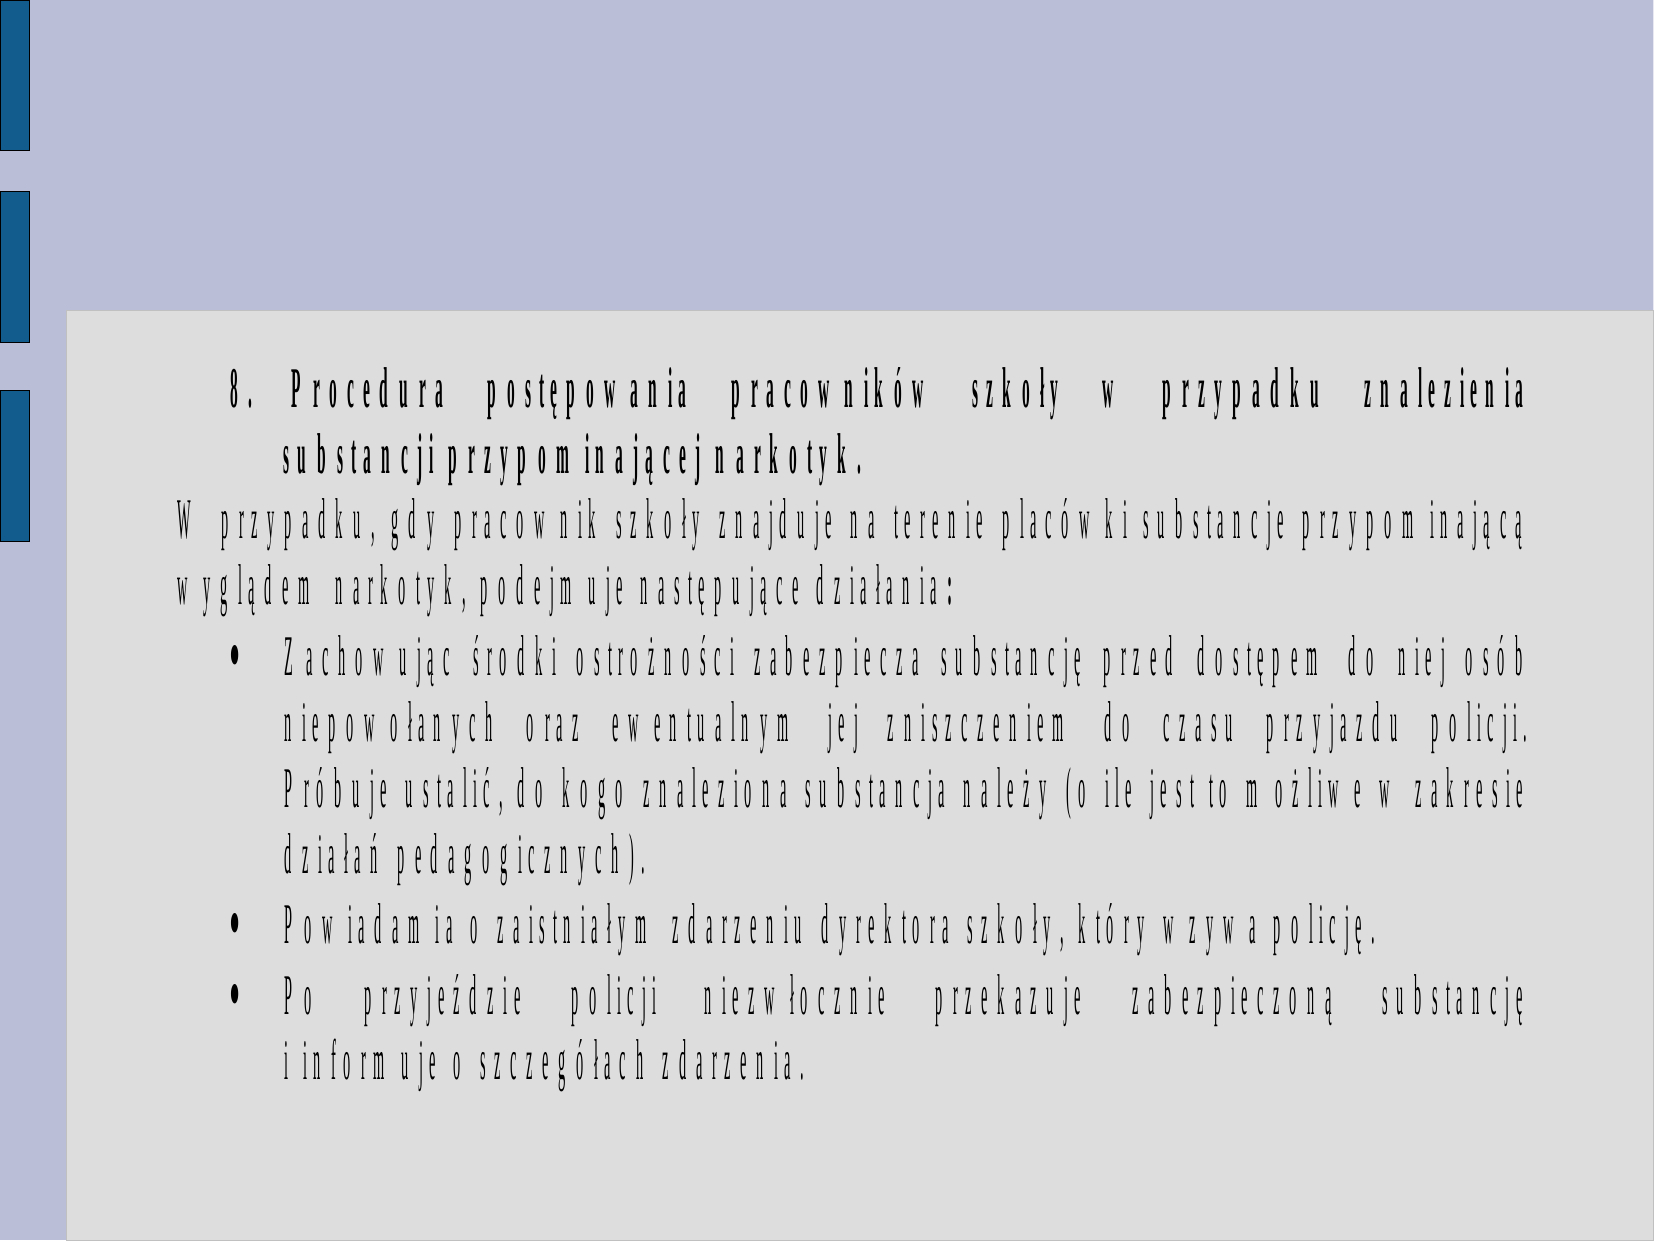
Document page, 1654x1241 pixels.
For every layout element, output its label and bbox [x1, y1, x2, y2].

picture [177, 354, 1536, 1093]
